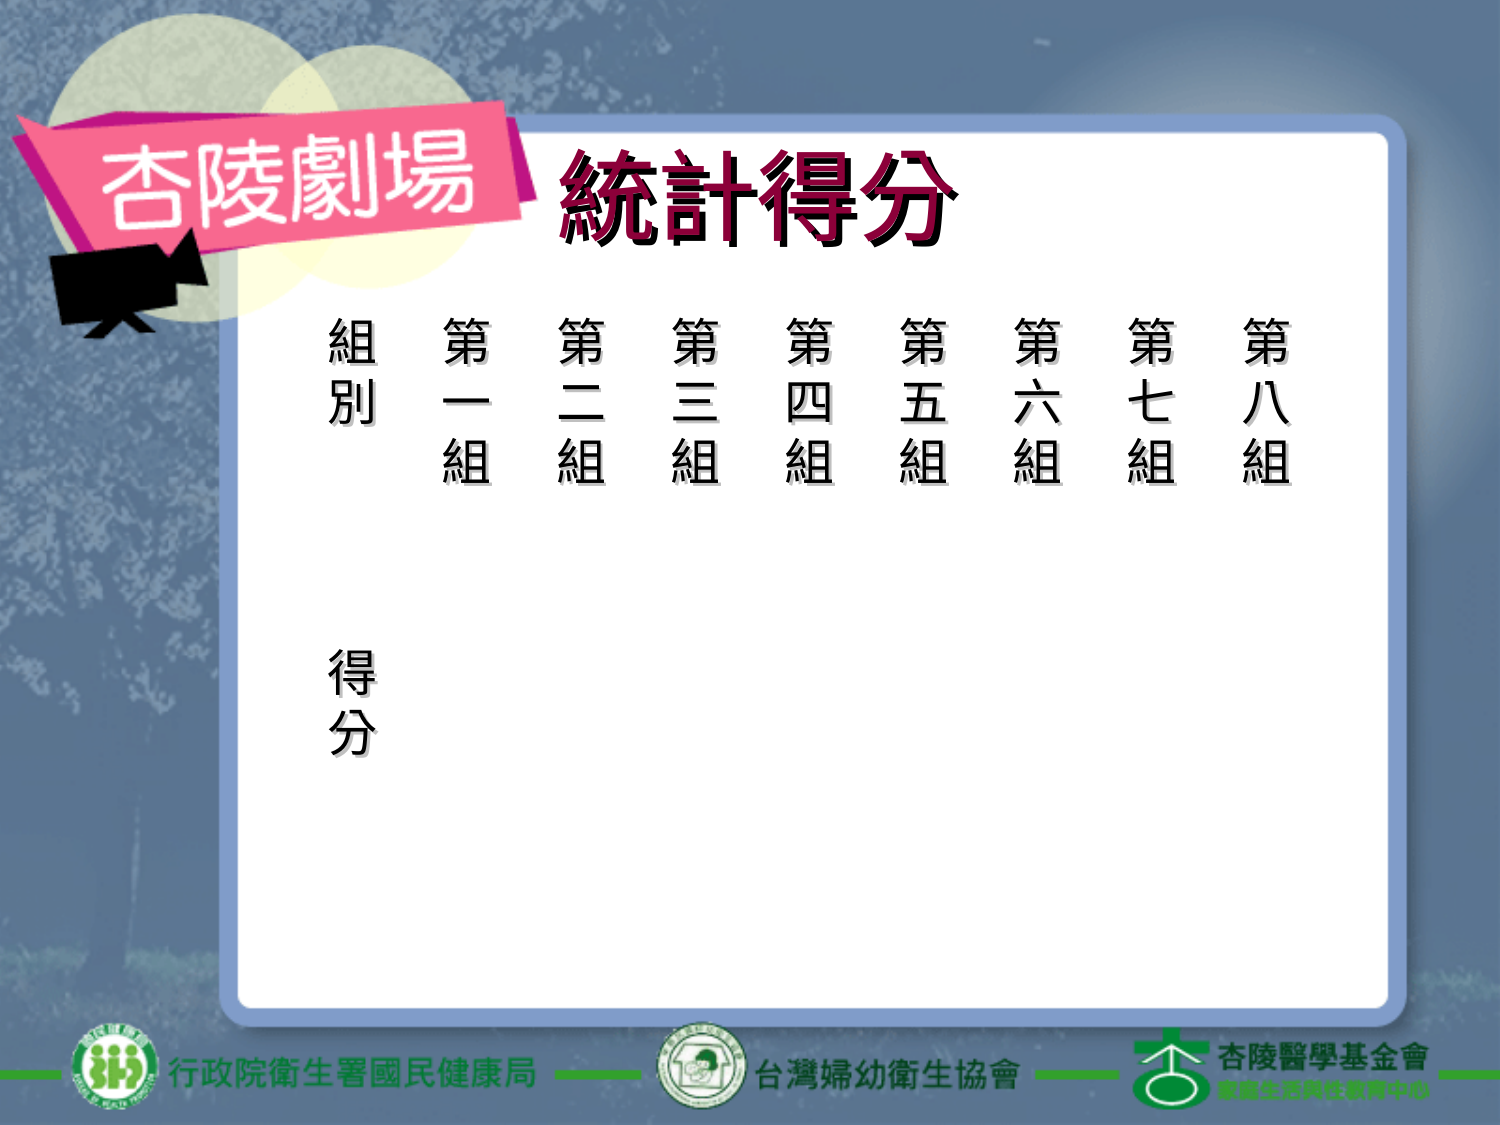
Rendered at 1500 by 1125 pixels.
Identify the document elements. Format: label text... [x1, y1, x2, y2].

table_cell [884, 634, 998, 964]
table_cell [770, 634, 884, 964]
table_header 組別 [313, 303, 427, 634]
table_cell [655, 634, 770, 964]
table_cell [1112, 634, 1227, 964]
table_cell [998, 634, 1112, 964]
table_header 第五組 [884, 303, 998, 634]
table_cell 得分 [313, 634, 427, 964]
table_header 第四組 [770, 303, 884, 634]
table_cell [1227, 634, 1341, 964]
table_header 第一組 [427, 303, 541, 634]
table_header 第二組 [541, 303, 655, 634]
table_cell [427, 634, 541, 964]
table_header 第八組 [1227, 303, 1341, 634]
table_header 第七組 [1112, 303, 1227, 634]
title 統計得分 [541, 120, 1081, 268]
picture [0, 0, 1500, 1125]
table_cell [541, 634, 655, 964]
table_header 第六組 [998, 303, 1112, 634]
table_header 第三組 [655, 303, 770, 634]
